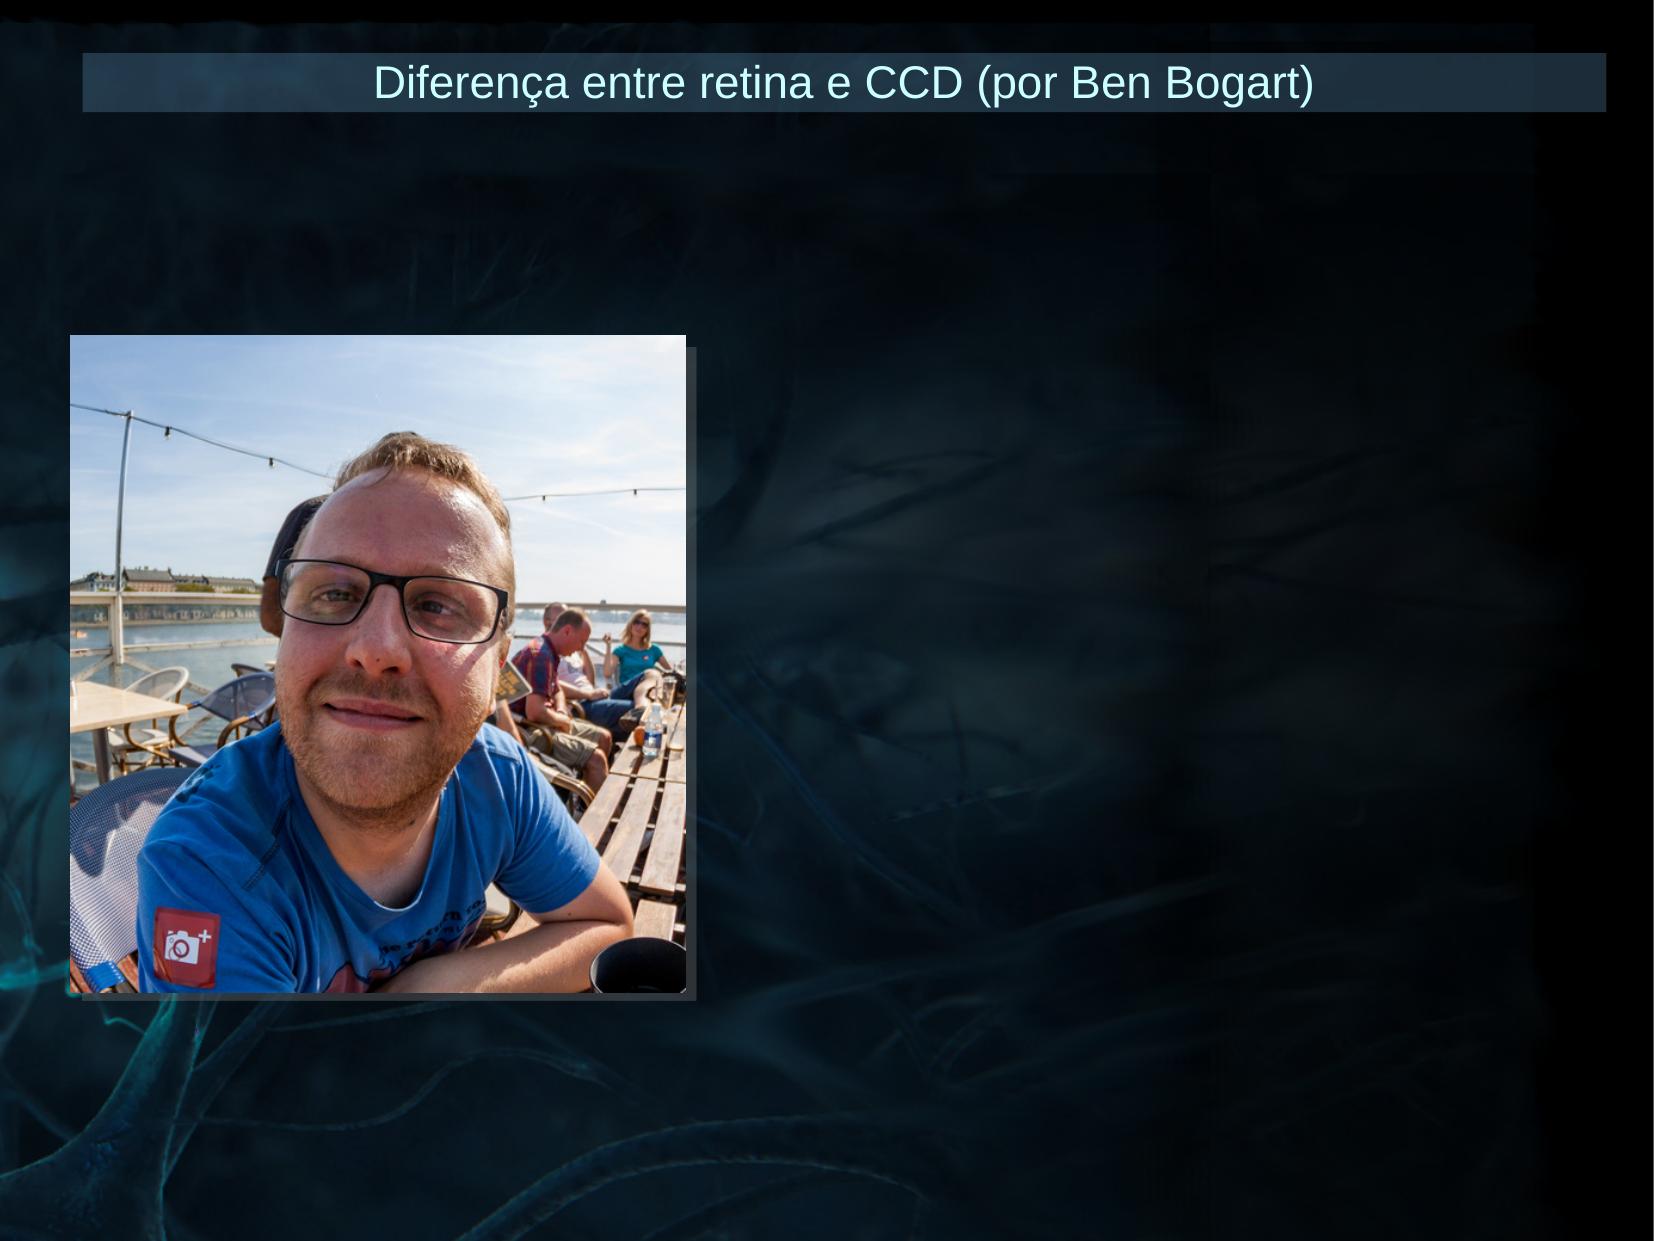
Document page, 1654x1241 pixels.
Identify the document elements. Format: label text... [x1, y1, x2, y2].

text_box Diferença entre retina e CCD (por Ben Bogart) [82, 53, 1607, 113]
picture [0, 0, 1654, 1241]
